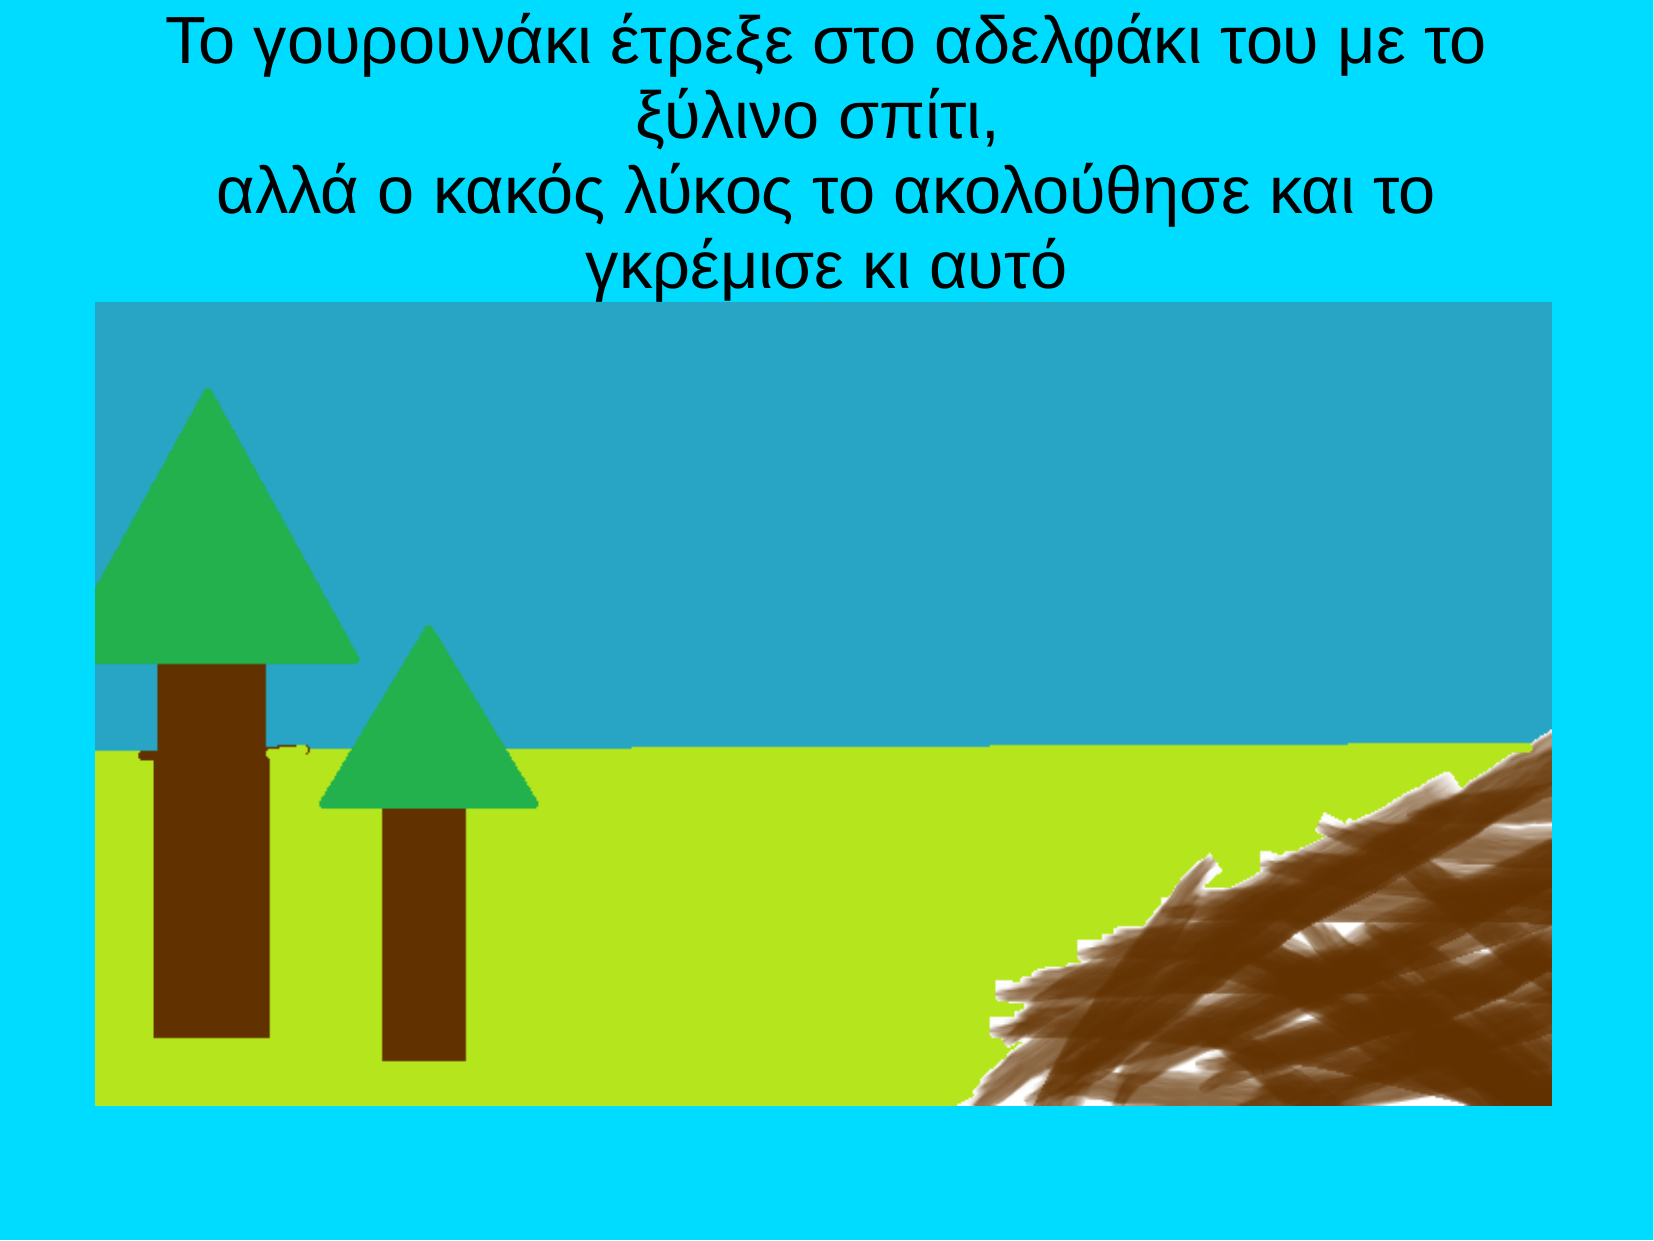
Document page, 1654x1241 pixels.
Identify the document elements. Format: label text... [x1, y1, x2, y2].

picture [95, 302, 1552, 1106]
title Το γουρουνάκι έτρεξε στο αδελφάκι του με το ξύλινο σπίτι, αλλά ο κακός λύκος το ακολούθησε και το γκρέμισε κι αυτό [82, 3, 1571, 303]
